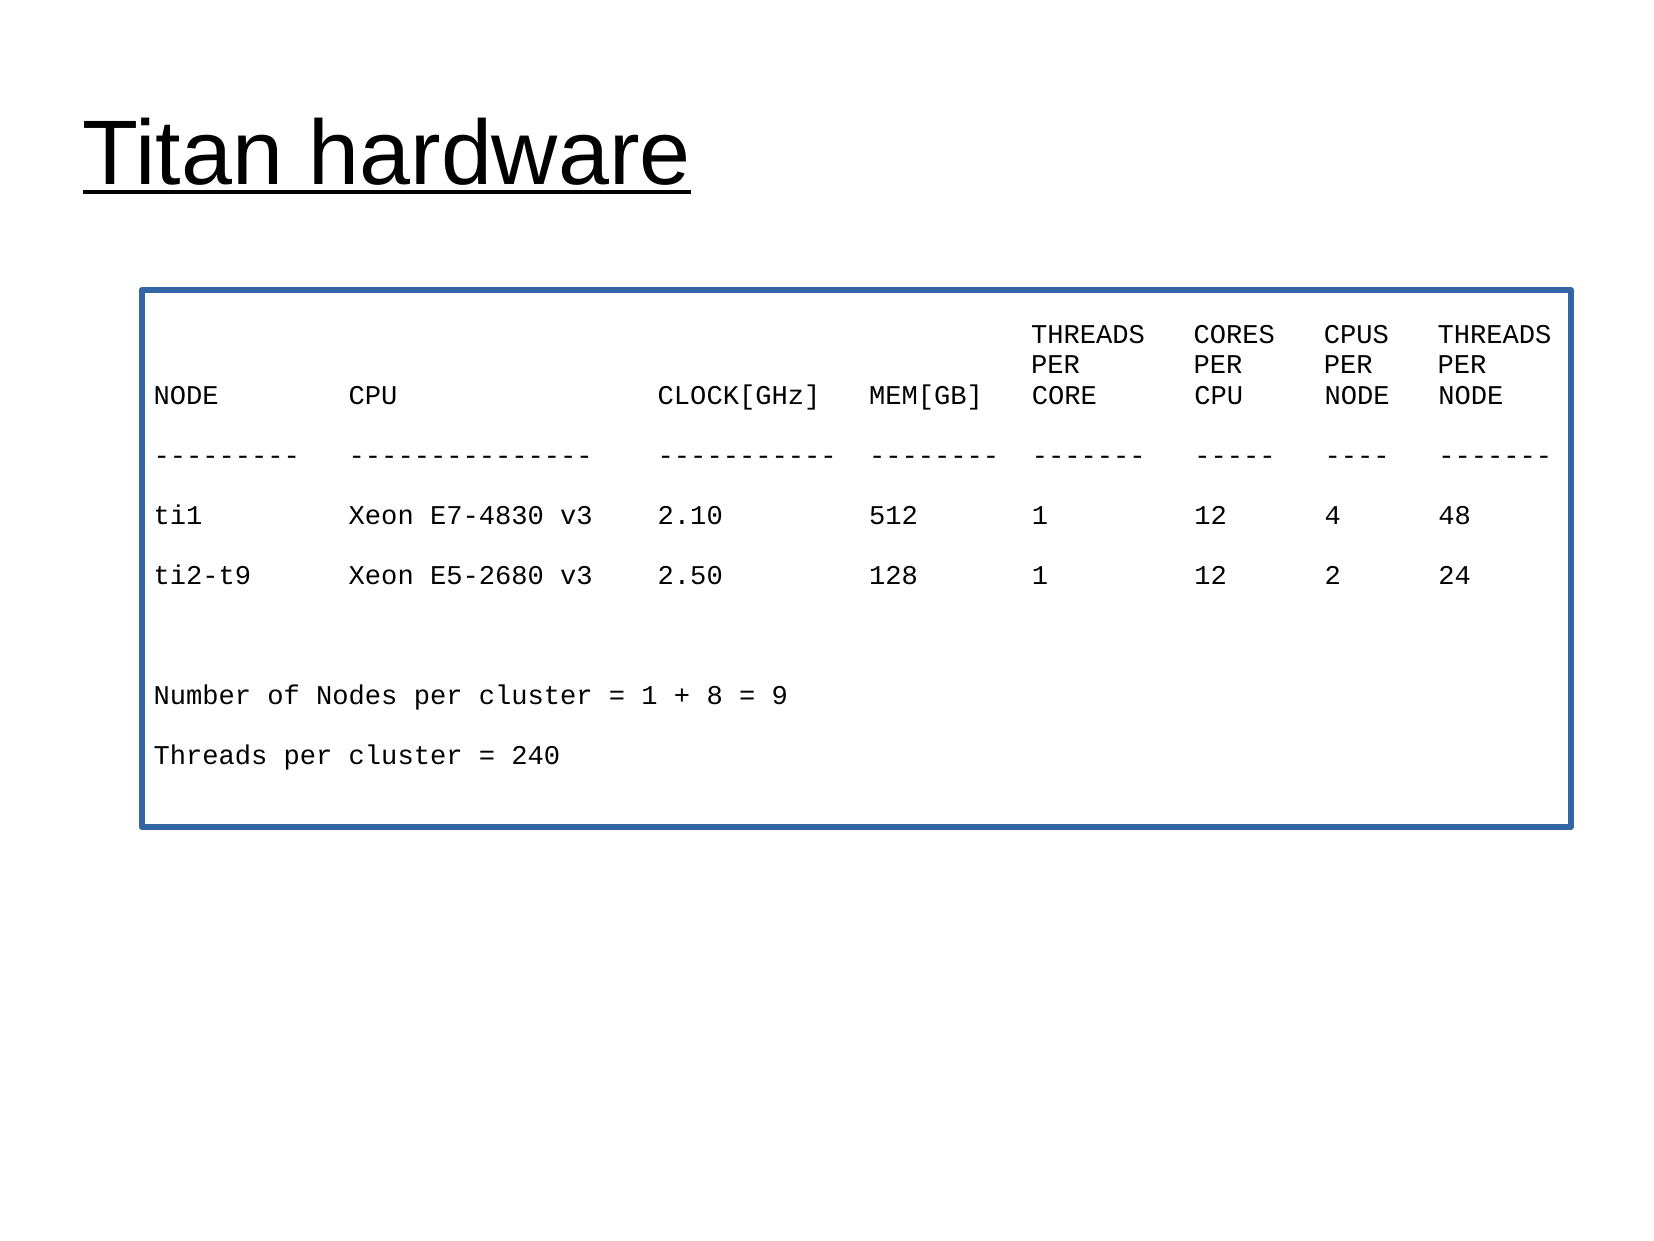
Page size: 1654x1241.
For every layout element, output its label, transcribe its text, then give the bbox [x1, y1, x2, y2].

title Titan hardware [82, 49, 1571, 257]
list THREADS CORES CPUS THREADS PER PER PER PER NODE CPU CLOCK[GHz] MEM[GB] CORE CPU NODE NODE --------- --------------- ----------- -------- ------- ----- ---- ------- ti1 Xeon E7-4830 v3 2.10 512 1 12 4 48 ti2-t9 Xeon E5-2680 v3 2.50 128 1 12 2 24 Number of Nodes per cluster = 1 + 8 = 9 Threads per cluster = 240 [82, 290, 1571, 1010]
text_box [141, 290, 1571, 827]
